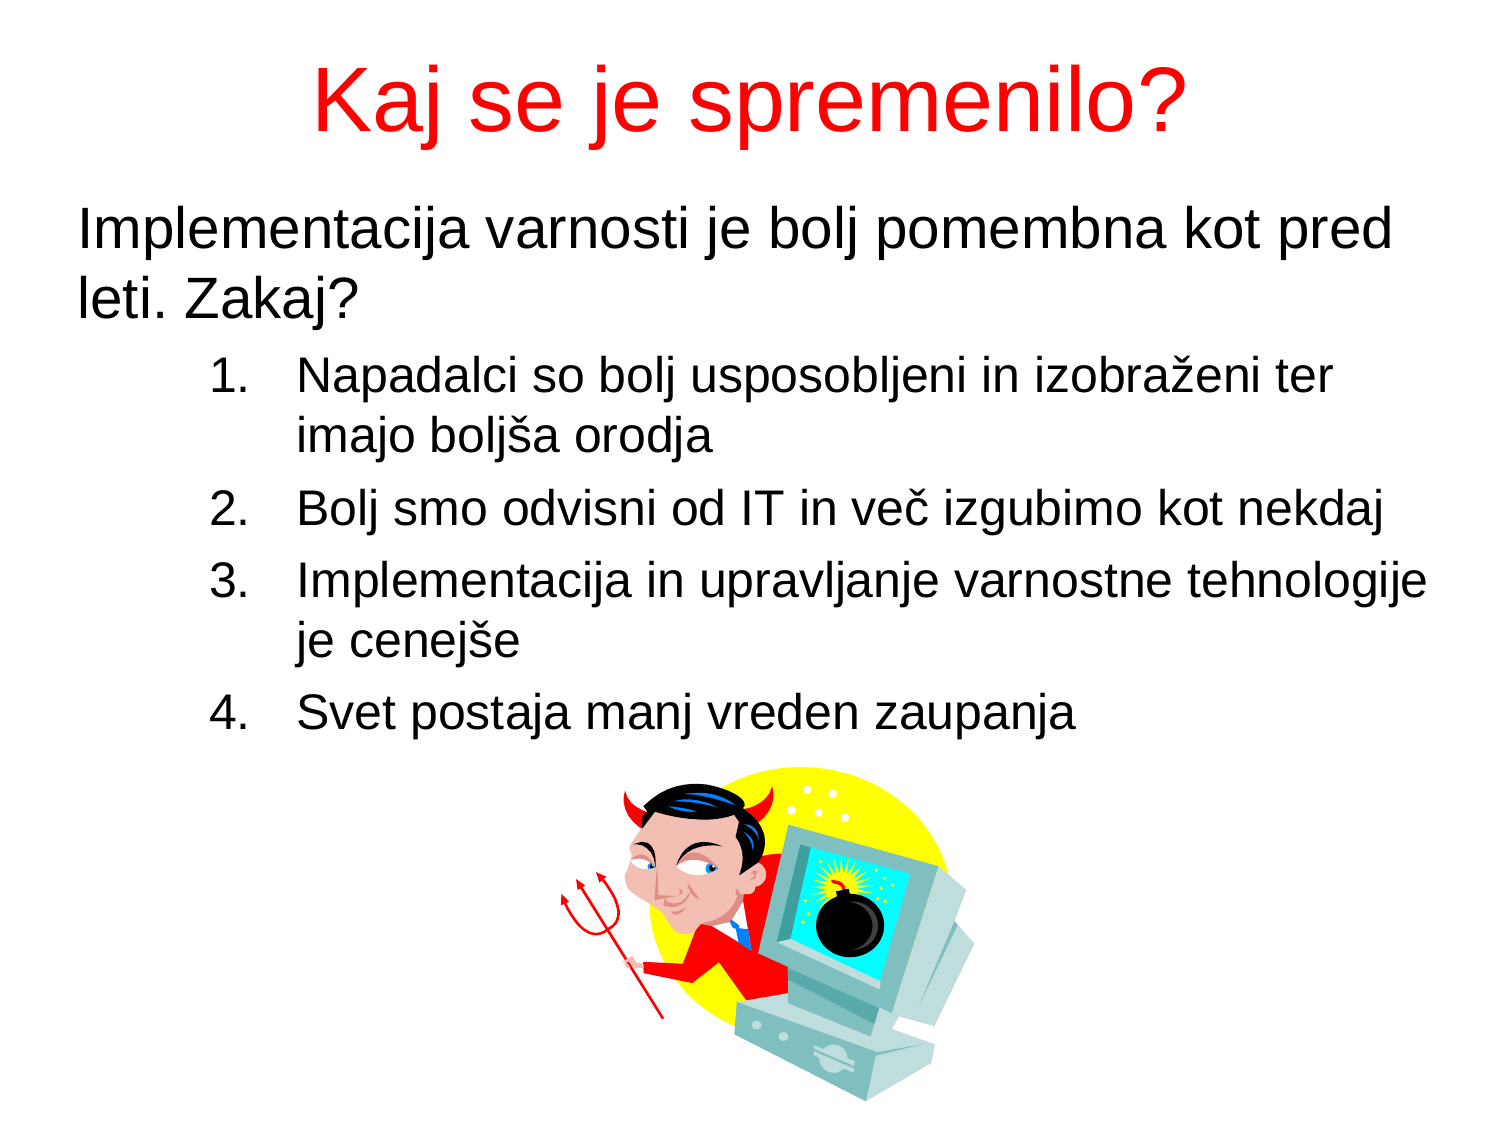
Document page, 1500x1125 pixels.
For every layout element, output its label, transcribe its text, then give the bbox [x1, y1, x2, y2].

list Implementacija varnosti je bolj pomembna kot pred leti. Zakaj? Napadalci so bolj usposobljeni in izobraženi ter imajo boljša orodja Bolj smo odvisni od IT in več izgubimo kot nekdaj Implementacija in upravljanje varnostne tehnologije je cenejše Svet postaja manj vreden zaupanja [62, 182, 1454, 1035]
title Kaj se je spremenilo? [75, 32, 1426, 158]
picture [560, 763, 975, 1102]
